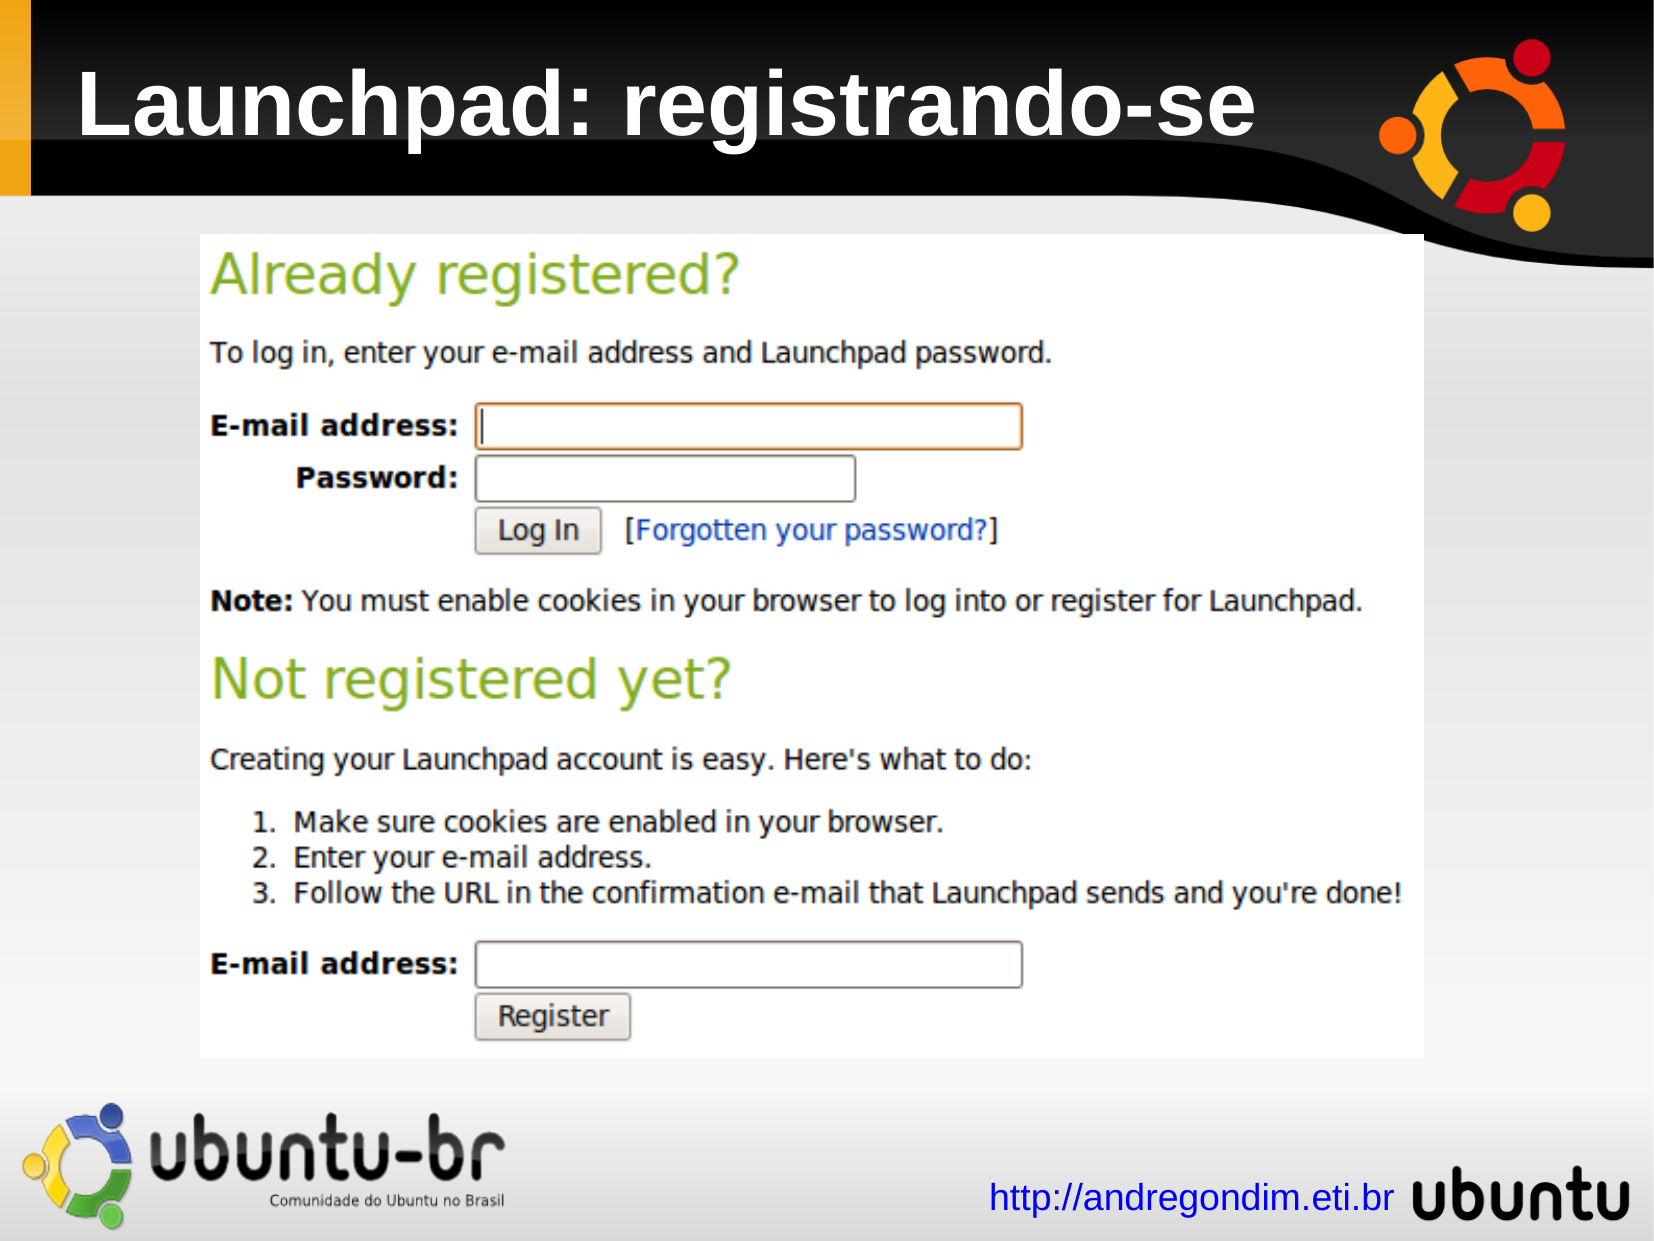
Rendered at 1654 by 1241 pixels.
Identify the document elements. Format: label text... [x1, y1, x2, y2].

title Launchpad: registrando-se [76, 7, 1565, 200]
picture [0, 0, 1654, 1241]
